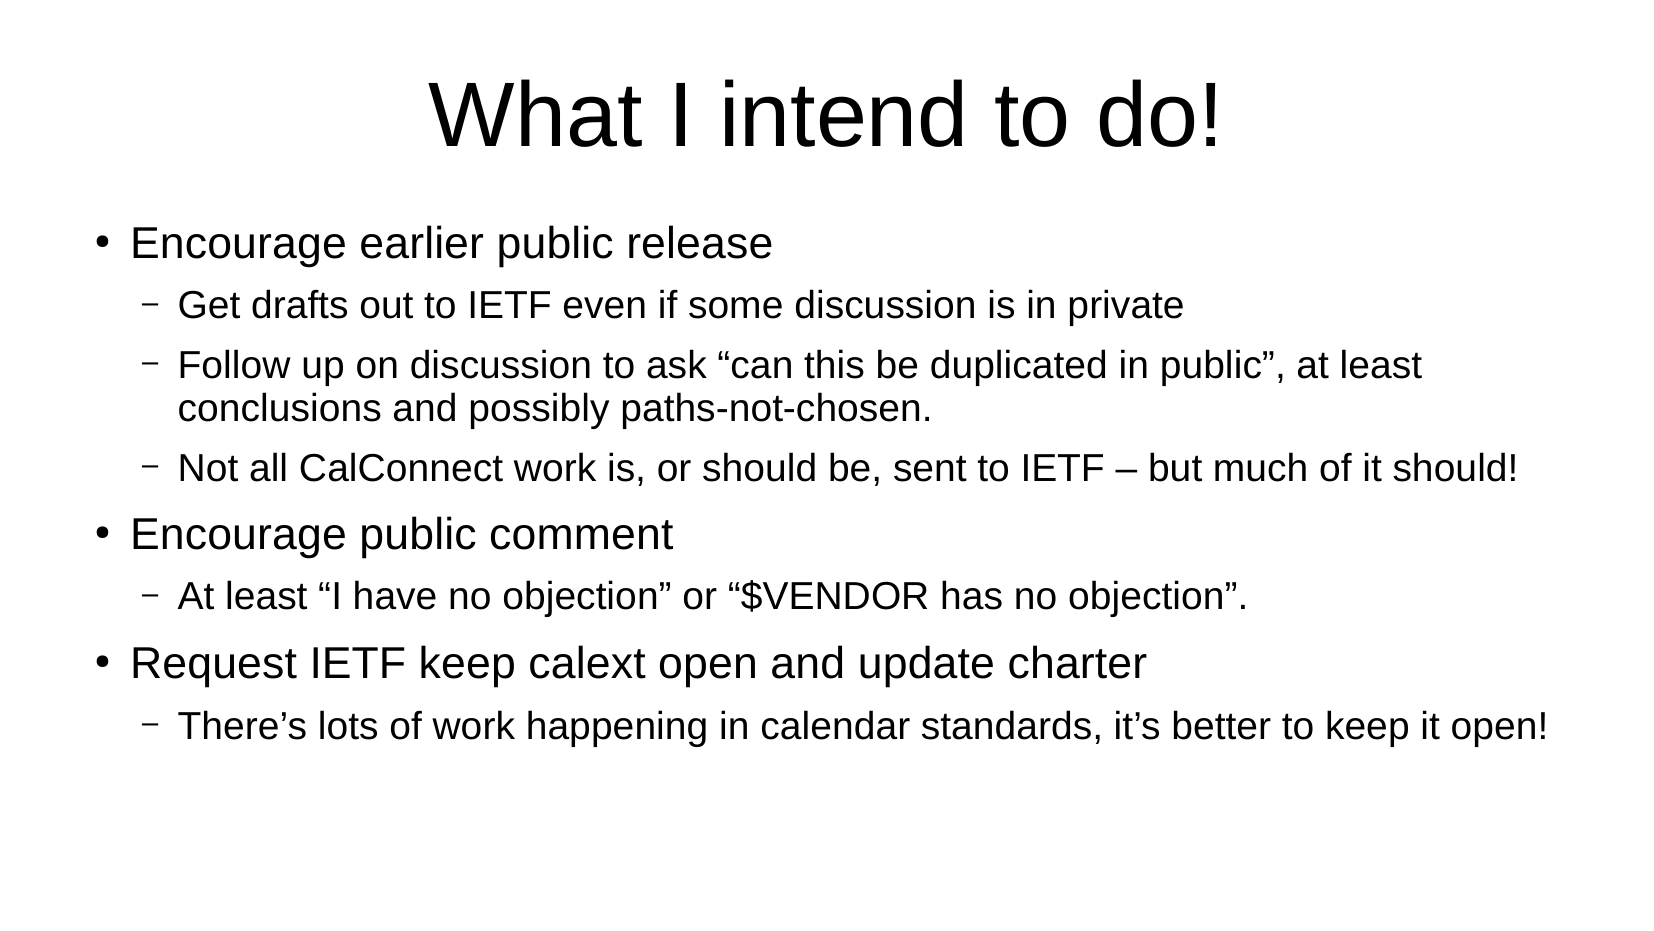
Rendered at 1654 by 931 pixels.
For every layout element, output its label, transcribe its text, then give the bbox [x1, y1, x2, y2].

list Encourage earlier public release Get drafts out to IETF even if some discussion is in private Follow up on discussion to ask “can this be duplicated in public”, at least conclusions and possibly paths-not-chosen. Not all CalConnect work is, or should be, sent to IETF – but much of it should! Encourage public comment At least “I have no objection” or “$VENDOR has no objection”. Request IETF keep calext open and update charter There’s lots of work happening in calendar standards, it’s better to keep it open! [82, 217, 1571, 758]
title What I intend to do! [82, 37, 1571, 193]
